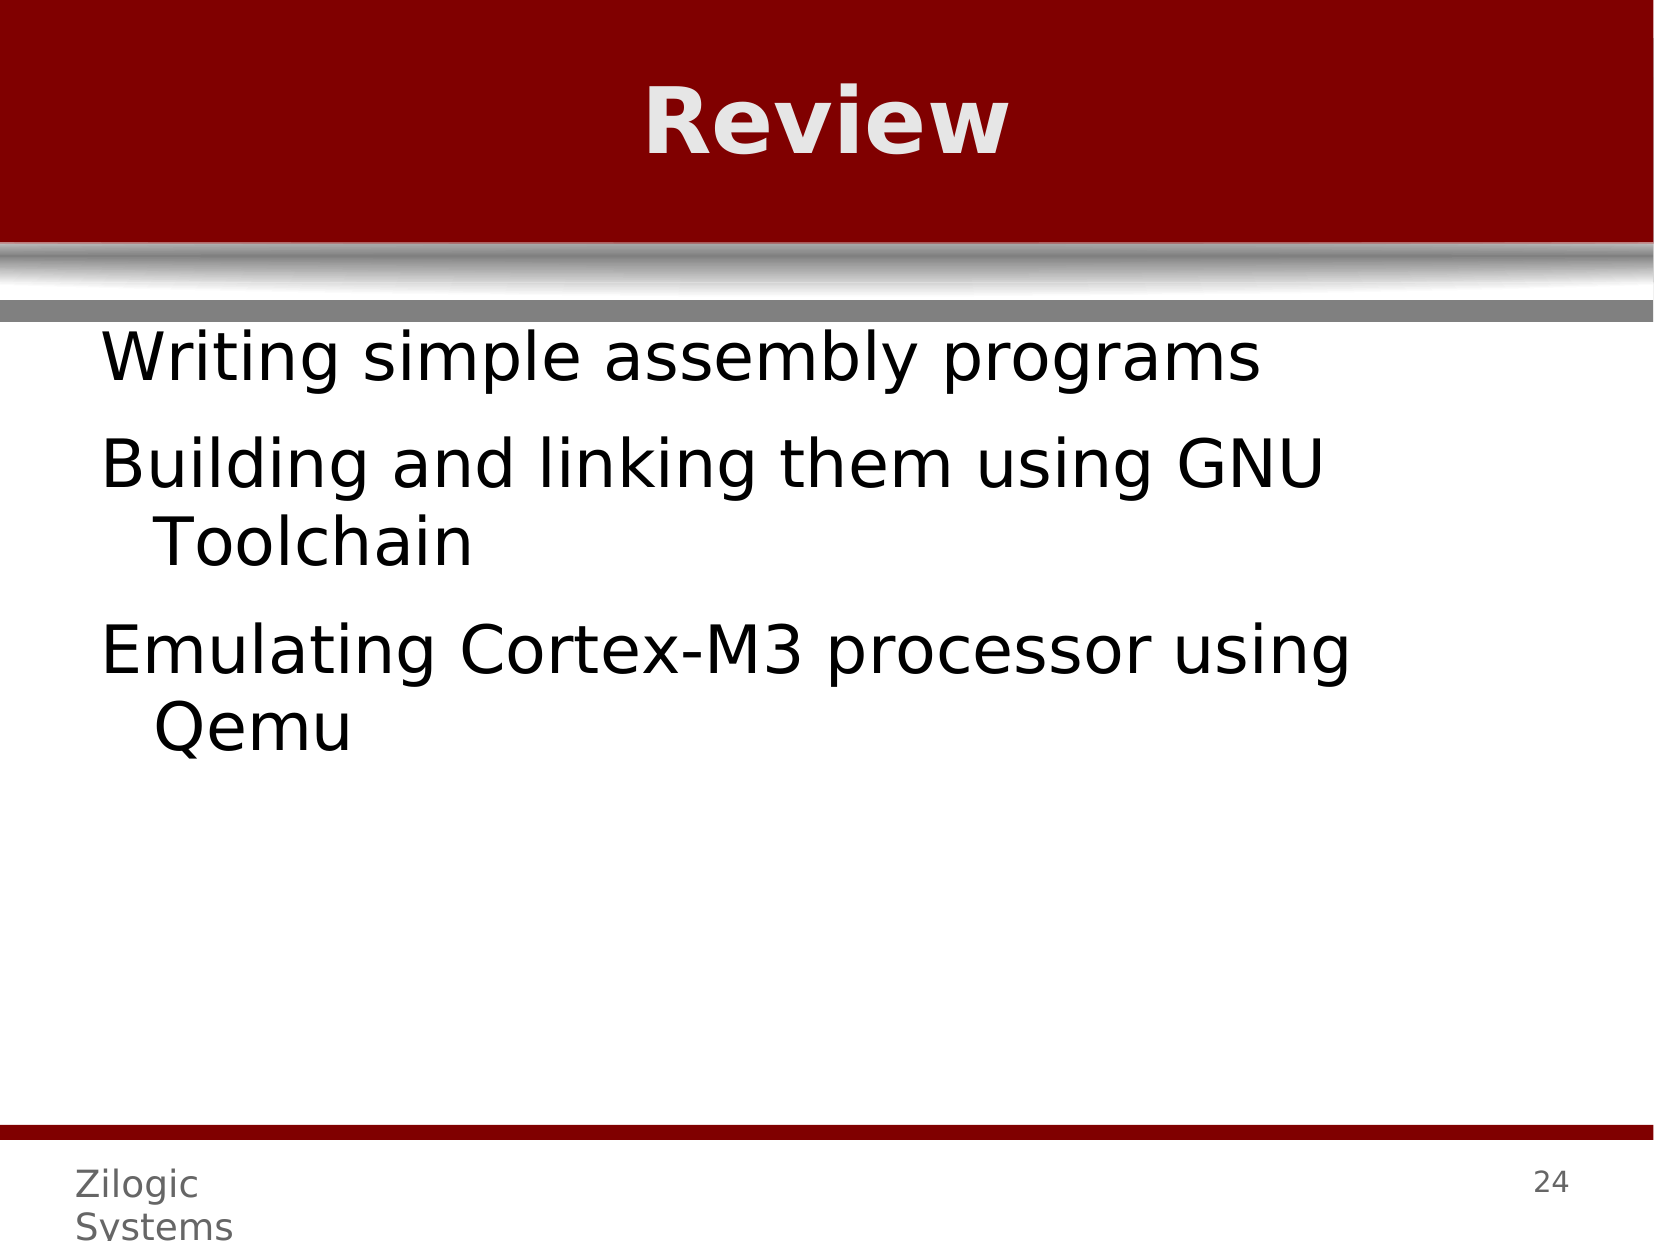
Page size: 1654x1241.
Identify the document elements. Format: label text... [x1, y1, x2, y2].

title Review [82, 18, 1571, 226]
list Writing simple assembly programs Building and linking them using GNU Toolchain Emulating Cortex-M3 processor using Qemu [82, 318, 1571, 1094]
